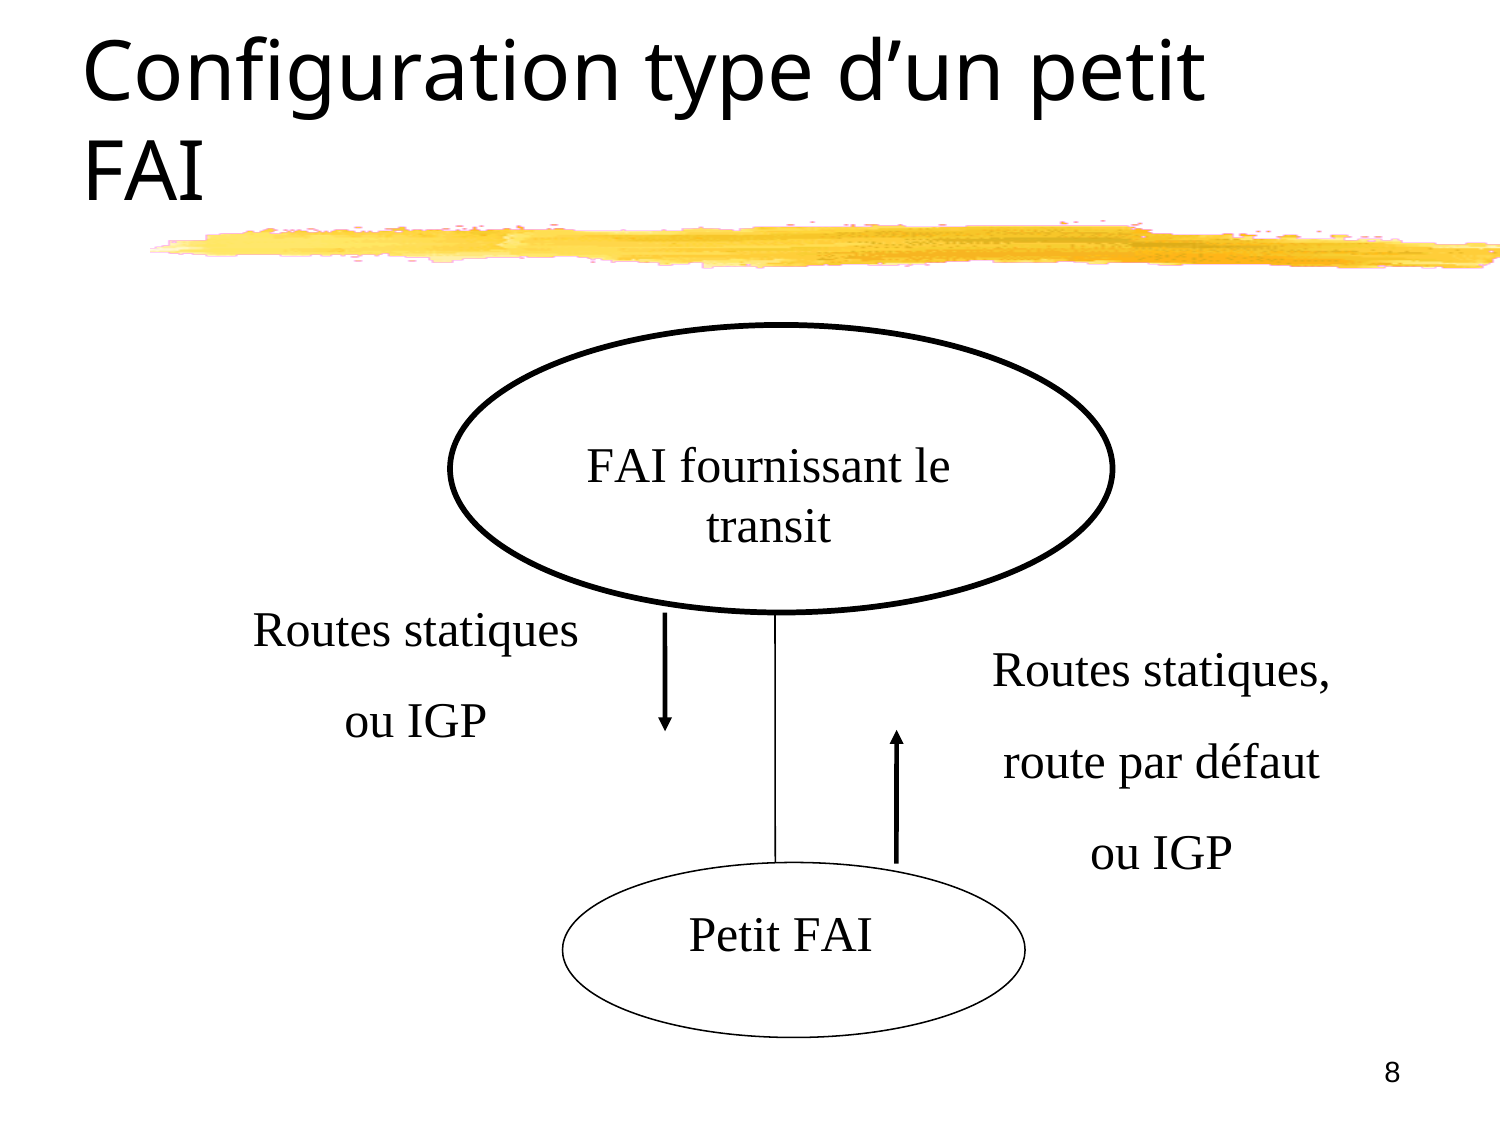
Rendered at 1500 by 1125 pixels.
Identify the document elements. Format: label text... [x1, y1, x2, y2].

text_box Petit FAI [673, 893, 889, 969]
text_box Routes statiques ou IGP [237, 588, 595, 756]
text_box <number> [1104, 1021, 1416, 1096]
text_box FAI fournissant le transit [537, 424, 1000, 561]
text_box Routes statiques, route par défaut ou IGP [934, 629, 1389, 888]
title Configuration type d’un petit FAI [66, 9, 1342, 225]
picture [150, 215, 1500, 279]
